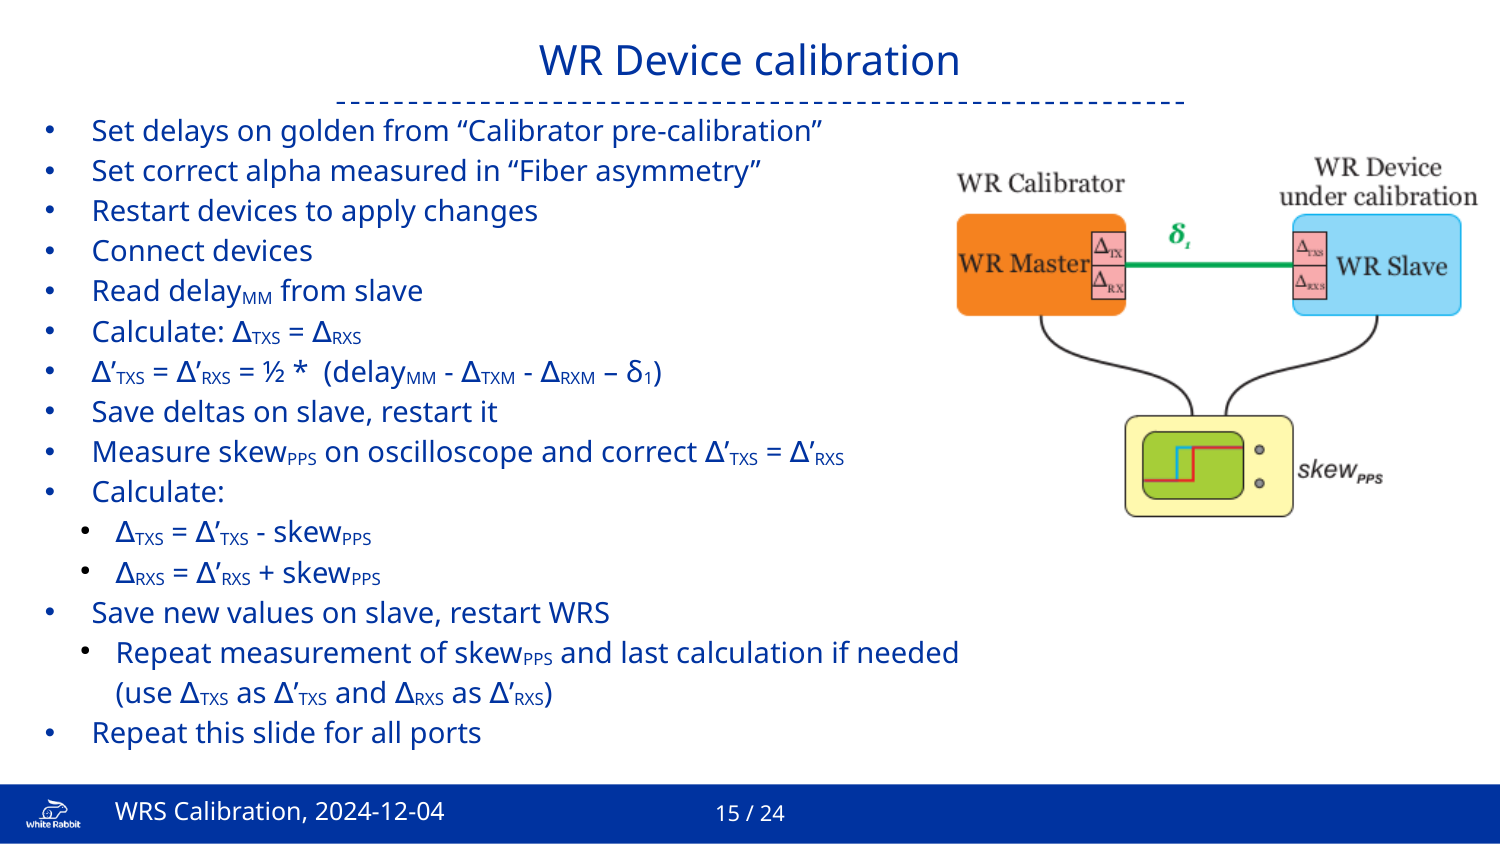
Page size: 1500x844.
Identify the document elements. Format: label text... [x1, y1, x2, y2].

slide_number <number> / 24 [0, 791, 1500, 837]
text_box Set delays on golden from “Calibrator pre-calibration” Set correct alpha measured in “Fiber asymmetry” Restart devices to apply changes Connect devices Read delayMM from slave Calculate: ∆TXS = ∆RXS ∆’TXS = ∆’RXS = ½ * (delayMM - ∆TXM - ∆RXM – δ1) Save deltas on slave, restart it Measure skewPPS on oscilloscope and correct ∆’TXS = ∆’RXS Calculate: ∆TXS = ∆’TXS - skewPPS ∆RXS = ∆’RXS + skewPPS Save new values on slave, restart WRS Repeat measurement of skewPPS and last calculation if needed (use ∆TXS as ∆’TXS and ∆RXS as ∆’RXS) Repeat this slide for all ports [30, 99, 1477, 757]
picture [944, 147, 1488, 532]
title WR Device calibration [0, 0, 1500, 117]
